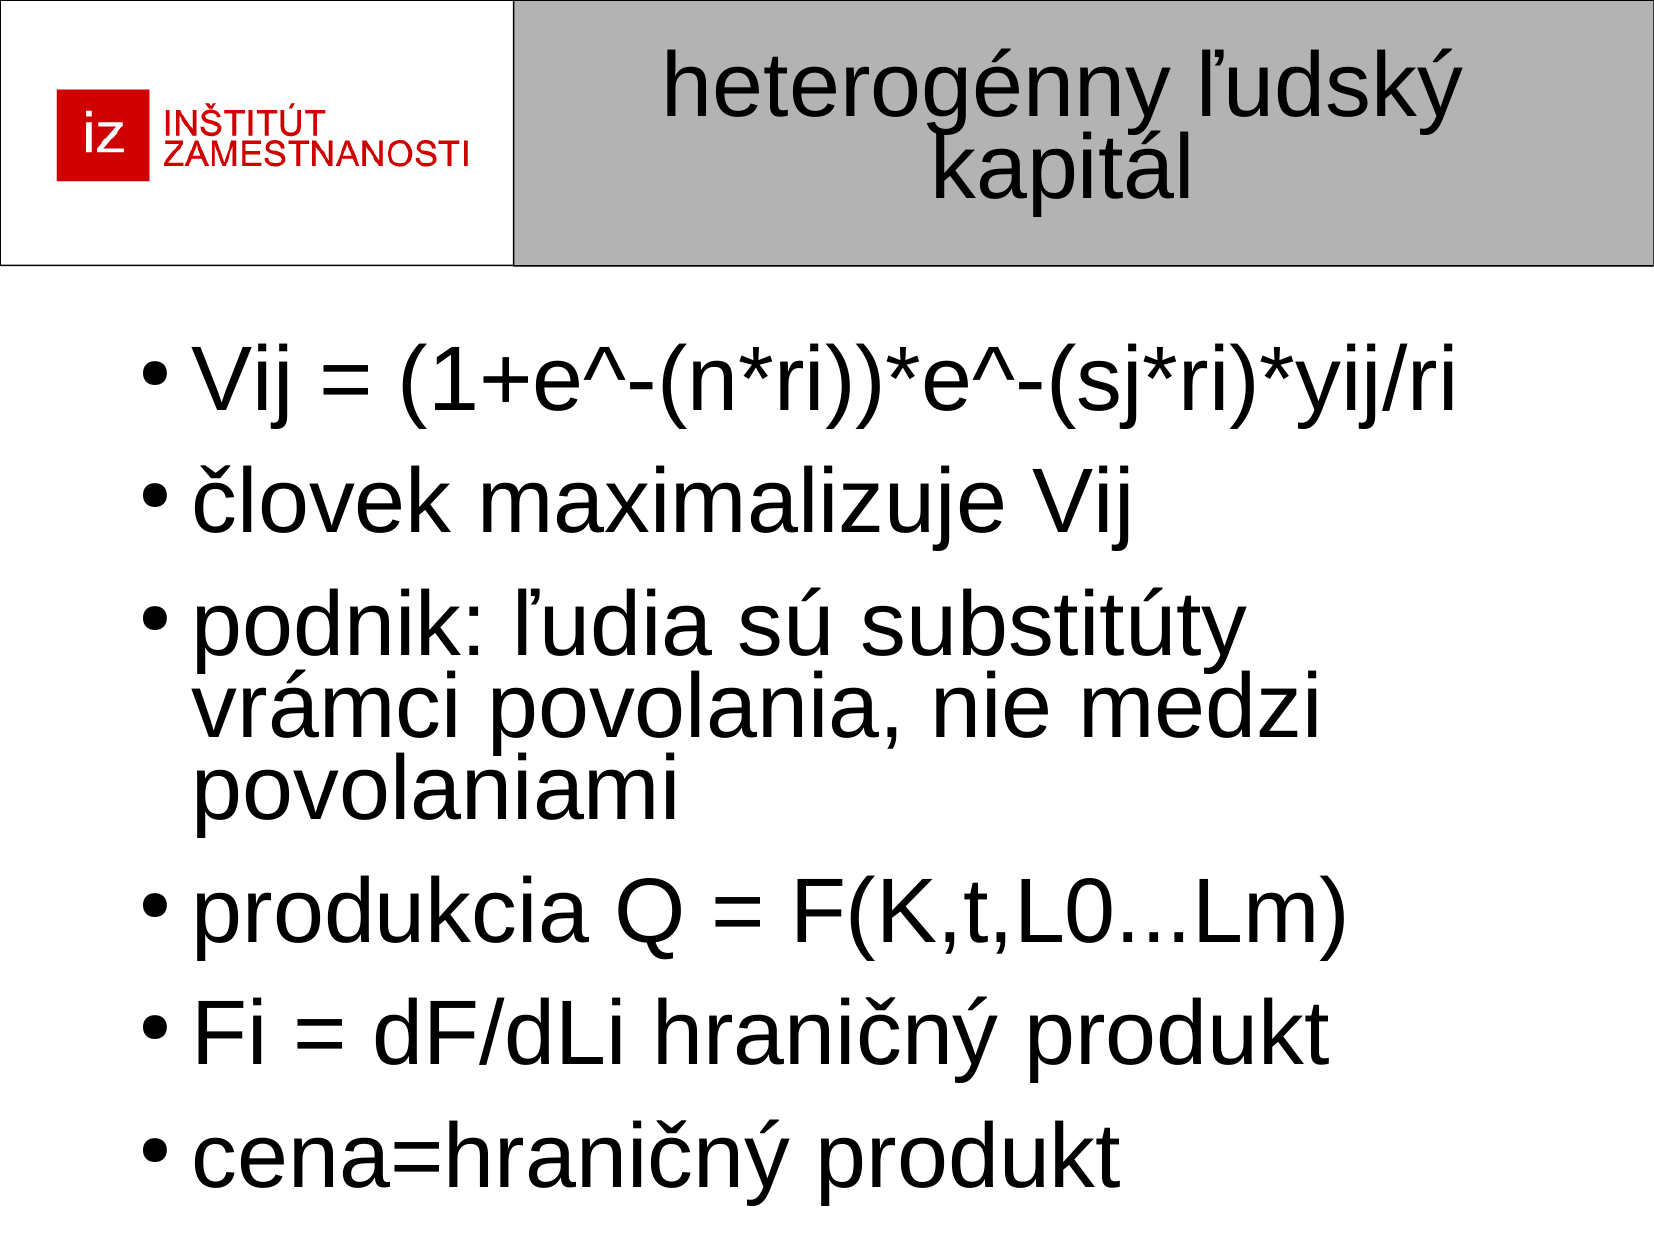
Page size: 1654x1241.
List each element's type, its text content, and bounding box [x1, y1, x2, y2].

picture [5, 8, 512, 257]
list Vij = (1+e^-(n*ri))*e^-(sj*ri)*yij/ri človek maximalizuje Vij podnik: ľudia sú substitúty vrámci povolania, nie medzi povolaniami produkcia Q = F(K,t,L0...Lm) Fi = dF/dLi hraničný produkt cena=hraničný produkt [121, 344, 1533, 1225]
title heterogénny ľudský kapitál [561, 37, 1565, 229]
